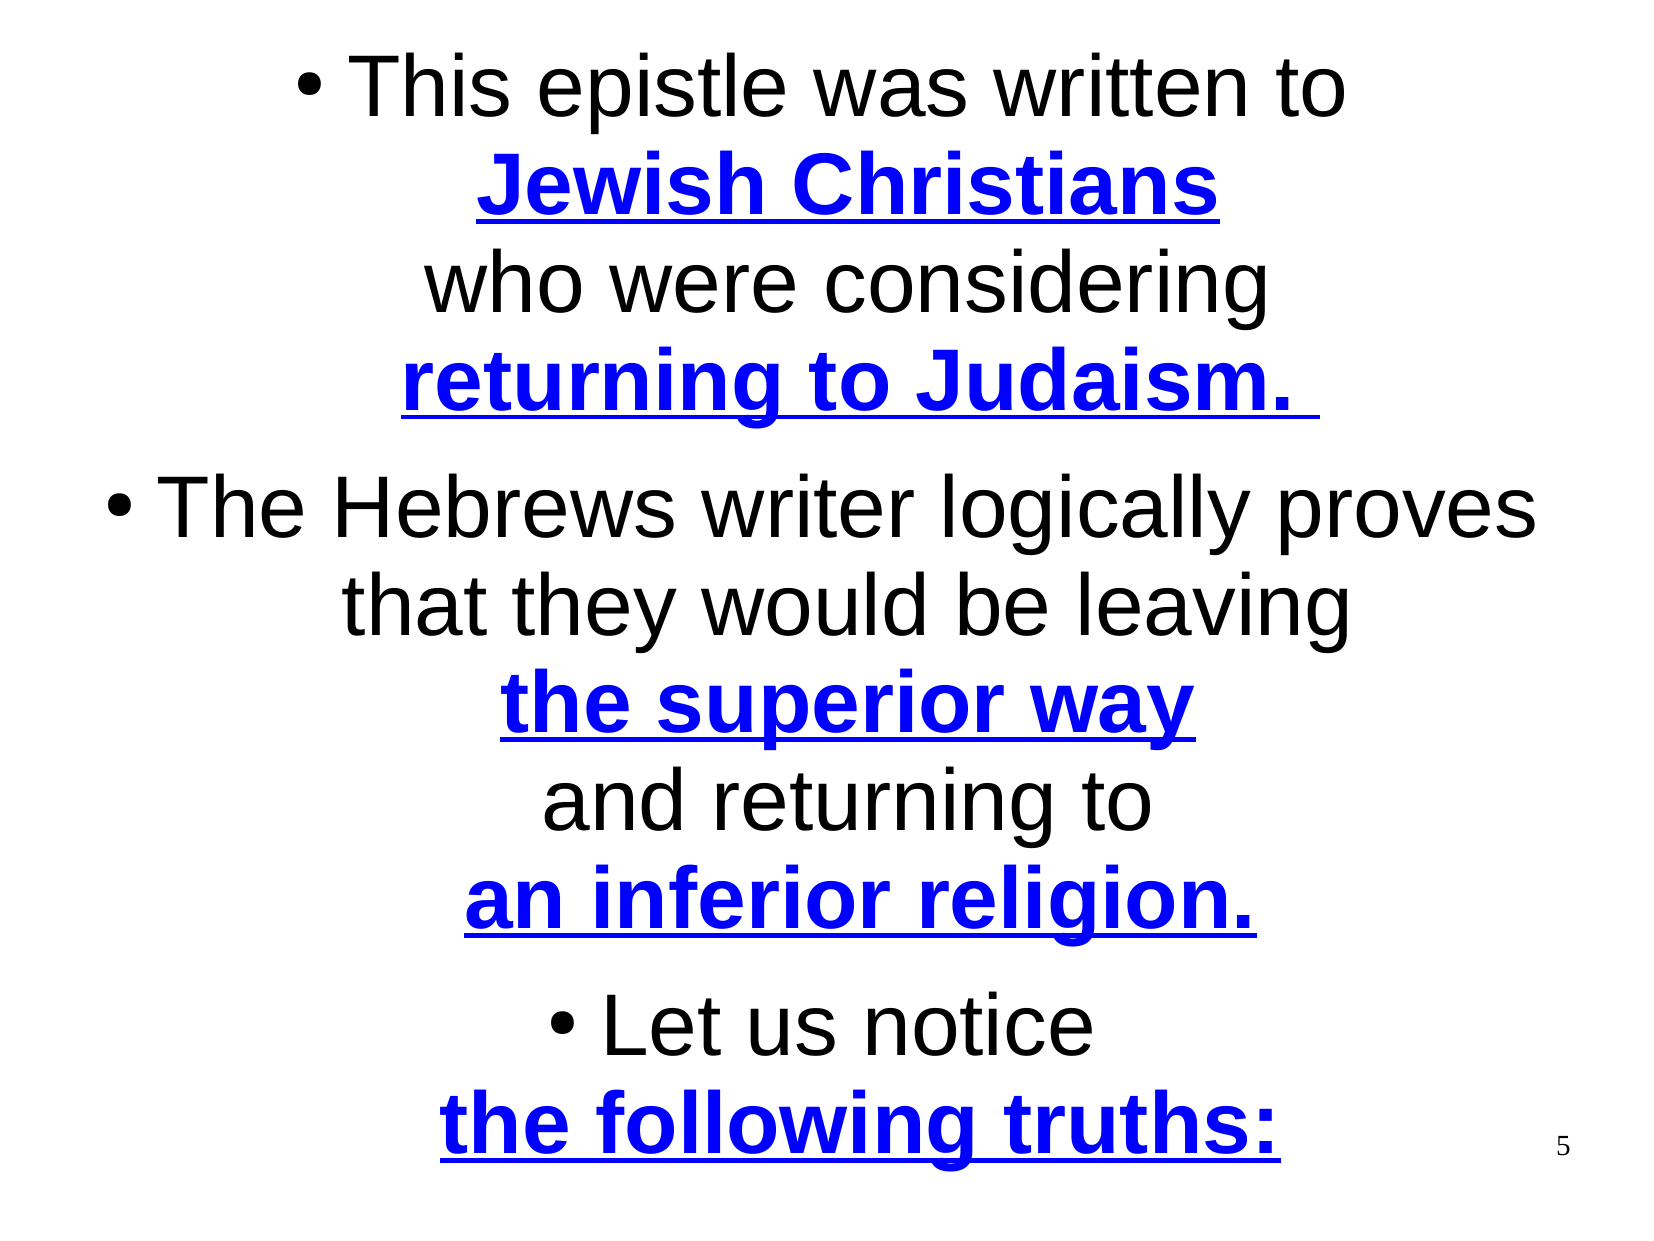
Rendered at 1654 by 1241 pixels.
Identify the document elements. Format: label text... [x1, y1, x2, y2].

list This epistle was written to Jewish Christians who were considering returning to Judaism. The Hebrews writer logically proves that they would be leaving the superior way and returning to an inferior religion. Let us notice the following truths: [37, 37, 1613, 1238]
